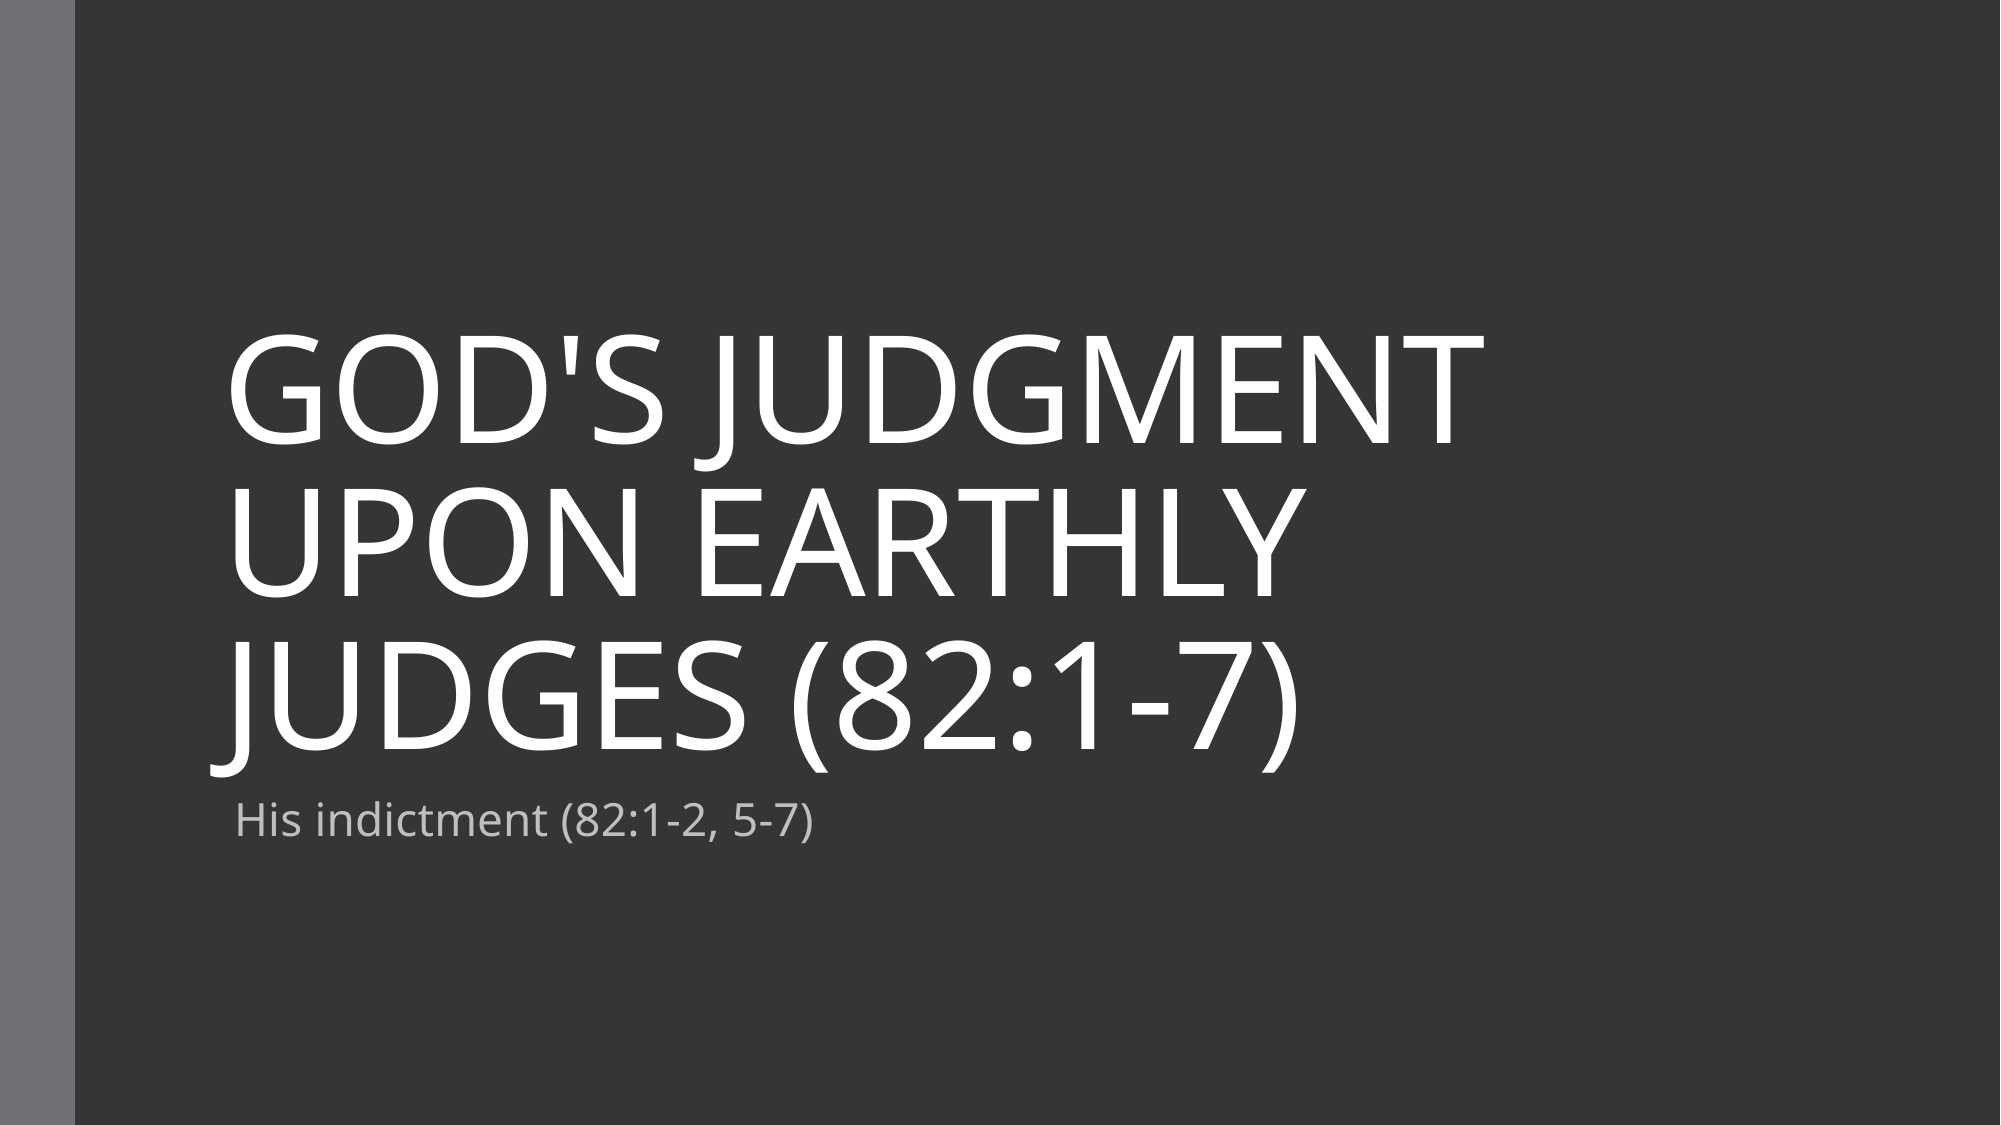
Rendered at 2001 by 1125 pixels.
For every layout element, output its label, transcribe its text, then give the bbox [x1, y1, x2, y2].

subtitle His indictment (82:1-2, 5-7) [206, 787, 1752, 1066]
title GOD'S JUDGMENT UPON EARTHLY JUDGES (82:1-7) [206, 124, 1752, 787]
